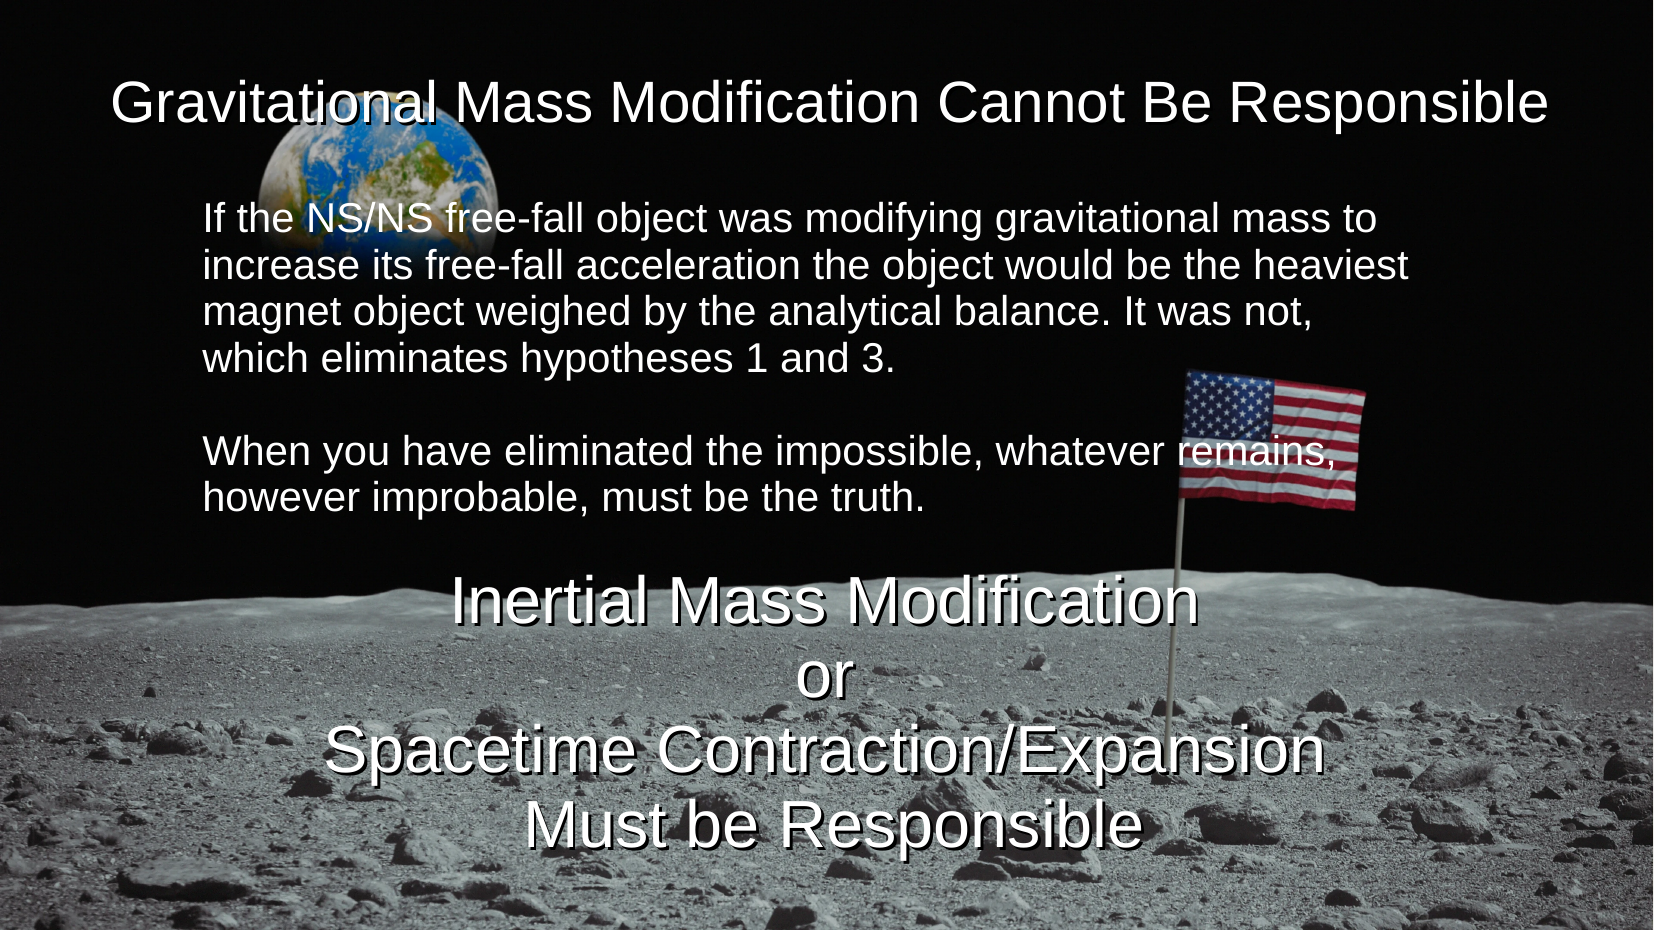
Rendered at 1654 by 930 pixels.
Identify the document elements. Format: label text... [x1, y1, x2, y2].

text_box If the NS/NS free-fall object was modifying gravitational mass to increase its free-fall acceleration the object would be the heaviest magnet object weighed by the analytical balance. It was not, which eliminates hypotheses 1 and 3. When you have eliminated the impossible, whatever remains, however improbable, must be the truth. [187, 187, 1426, 528]
picture [0, 0, 1654, 930]
title Gravitational Mass Modification Cannot Be Responsible [87, 37, 1576, 168]
title Inertial Mass Modification or Spacetime Contraction/Expansion Must be Responsible [37, 562, 1613, 862]
